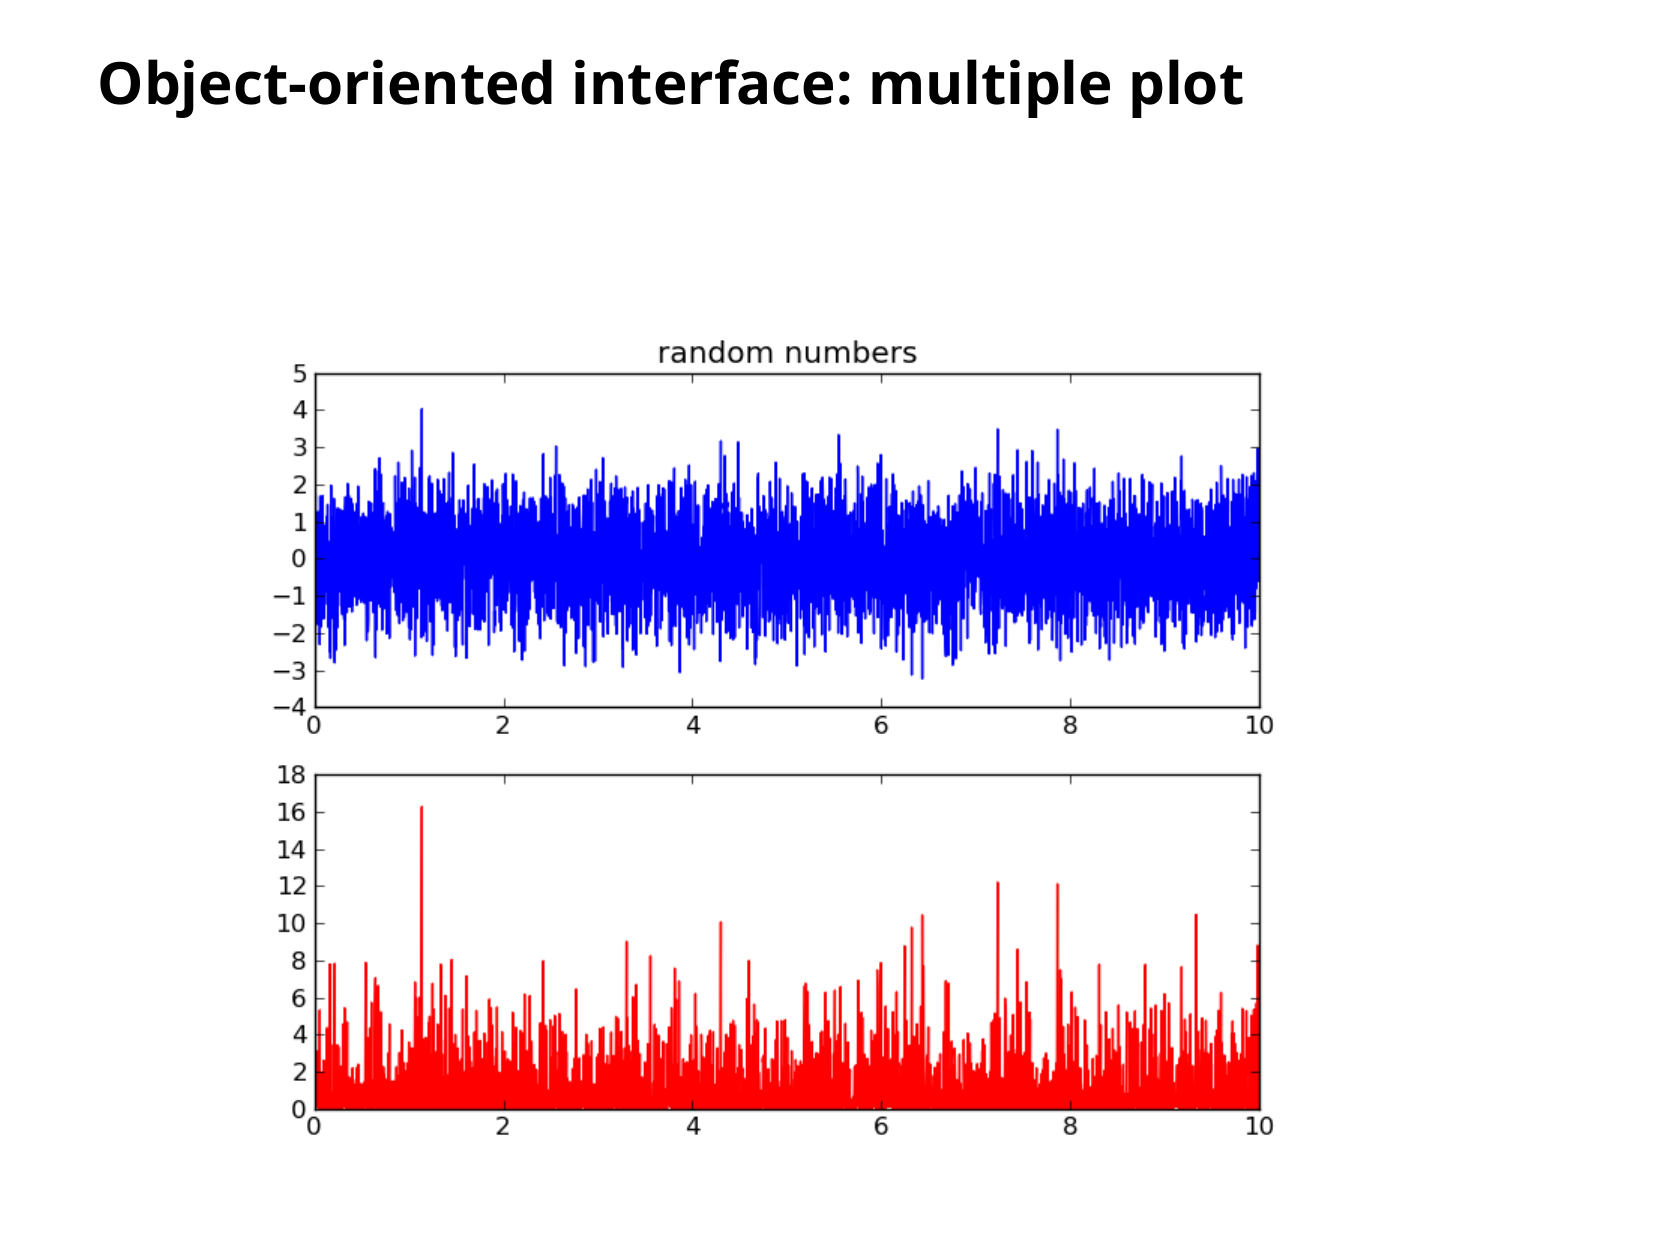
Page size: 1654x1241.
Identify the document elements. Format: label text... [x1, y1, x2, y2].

picture [162, 282, 1381, 1201]
title Object-oriented interface: multiple plot [82, 0, 1571, 179]
